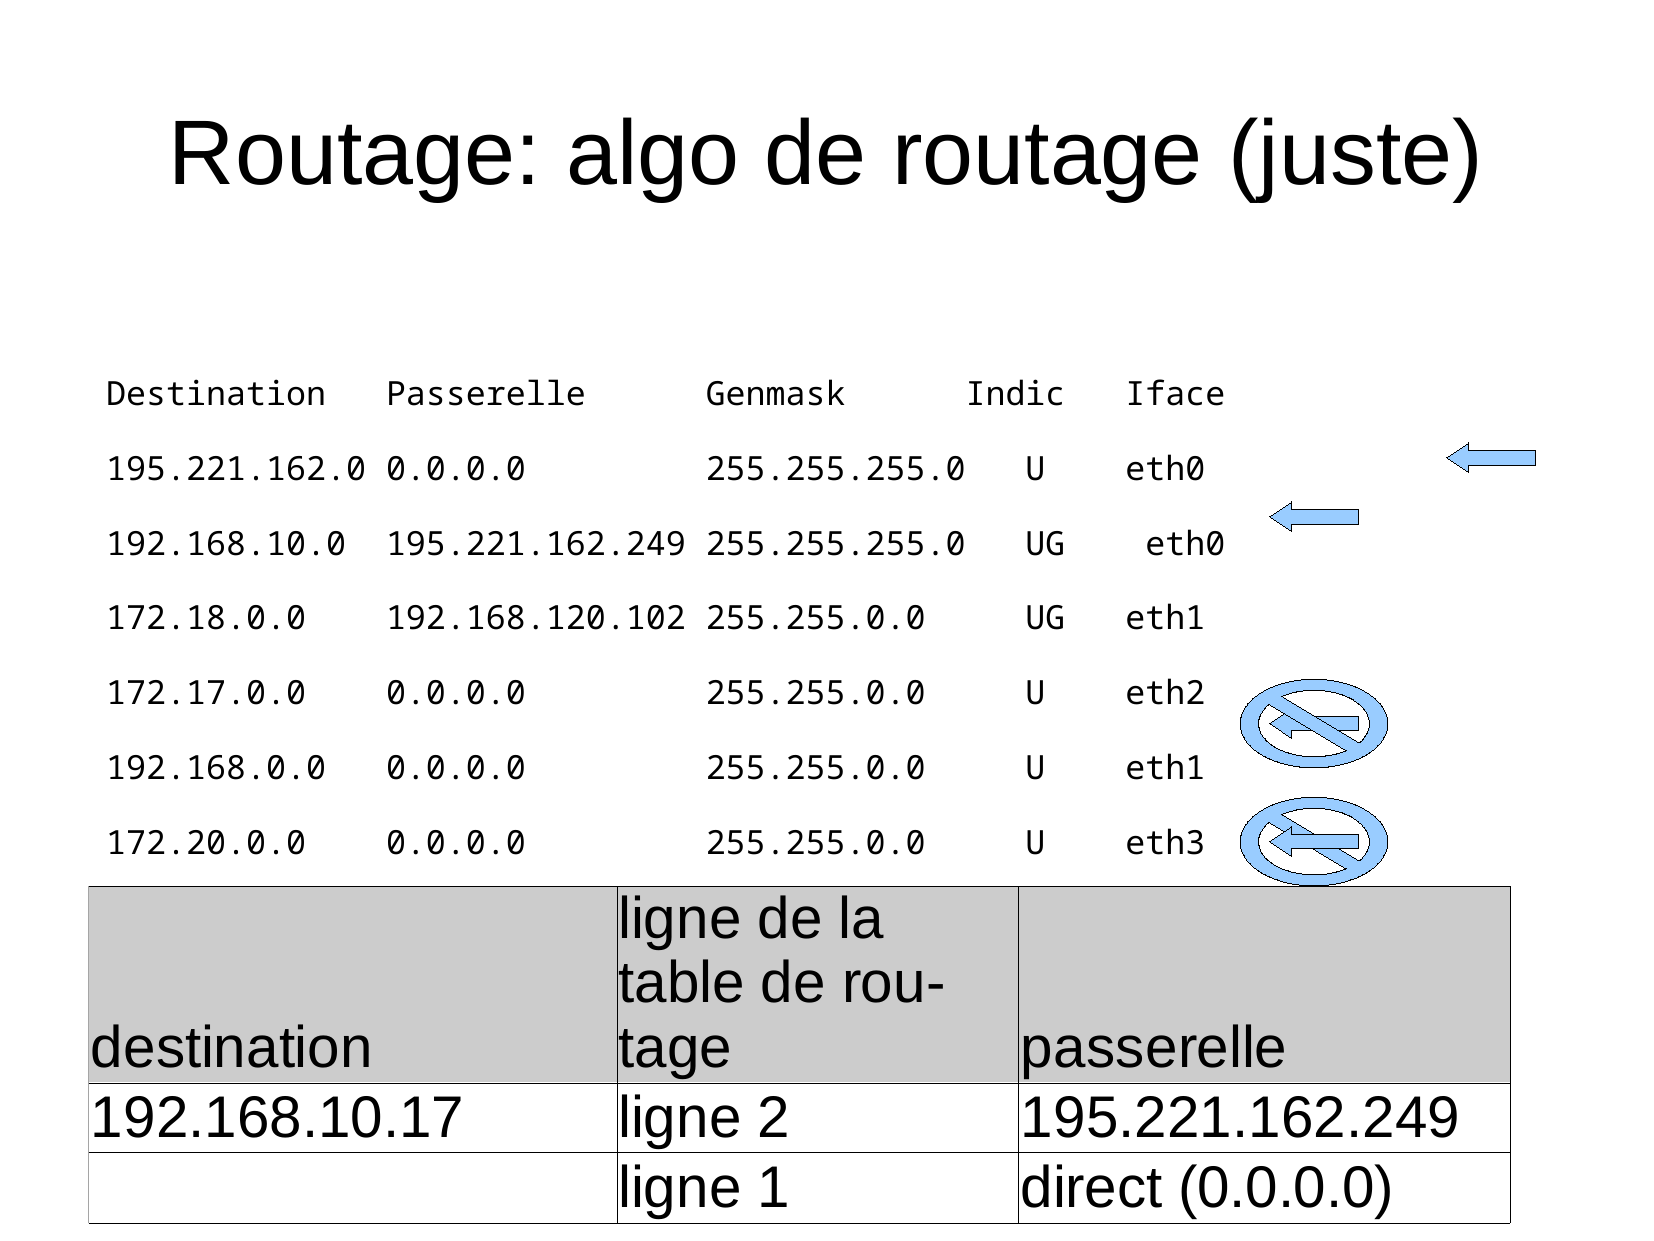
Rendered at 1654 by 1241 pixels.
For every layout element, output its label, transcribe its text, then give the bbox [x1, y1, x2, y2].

text_box [1269, 501, 1359, 532]
text_box [1446, 442, 1536, 473]
title Routage: algo de routage (juste) [82, 56, 1571, 250]
text_box [1240, 797, 1388, 886]
chart [88, 885, 1512, 1225]
text_box [1240, 679, 1388, 768]
list Destination Passerelle Genmask Indic Iface 195.221.162.0 0.0.0.0 255.255.255.0 U eth0 192.168.10.0 195.221.162.249 255.255.255.0 UG eth0 172.18.0.0 192.168.120.102 255.255.0.0 UG eth1 172.17.0.0 0.0.0.0 255.255.0.0 U eth2 192.168.0.0 0.0.0.0 255.255.0.0 U eth1 172.20.0.0 0.0.0.0 255.255.0.0 U eth3 0.0.0.0 195.221.162.249 0.0.0.0 UG eth0 [88, 295, 1577, 950]
